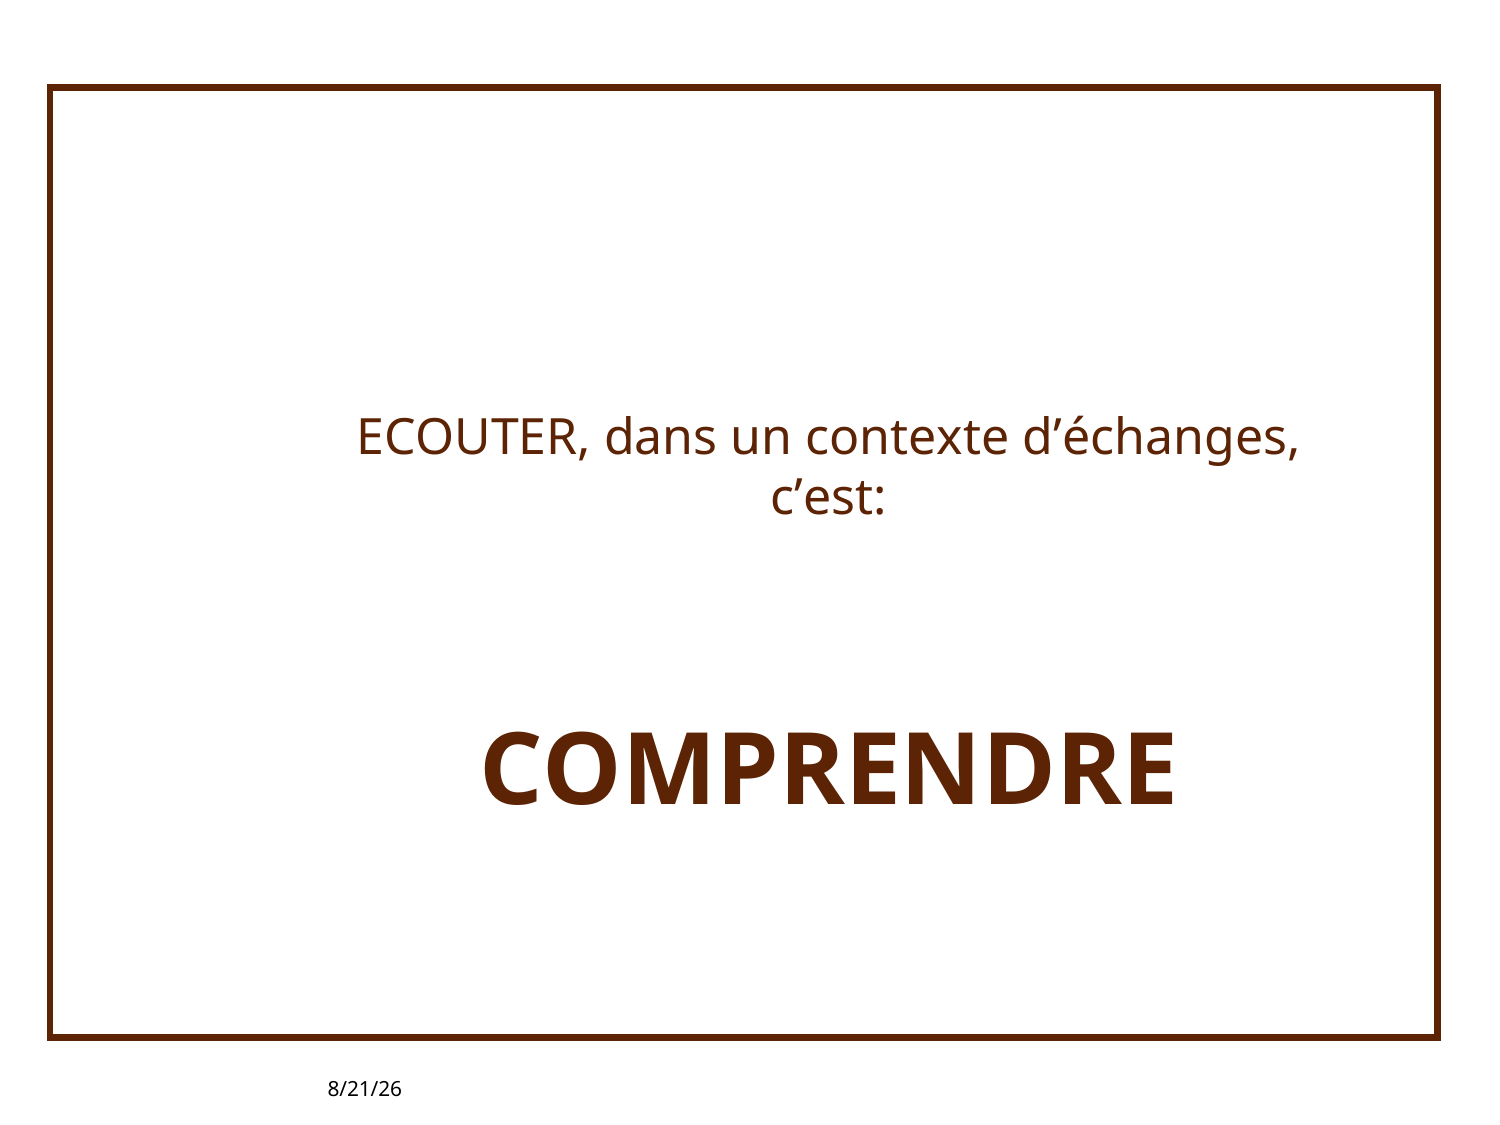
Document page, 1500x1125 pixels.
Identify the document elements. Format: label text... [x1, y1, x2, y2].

text_box 4/14/2021 [312, 1052, 574, 1125]
list [449, 432, 1350, 975]
title ECOUTER, dans un contexte d’échanges, c’est: COMPRENDRE [310, 397, 1348, 622]
